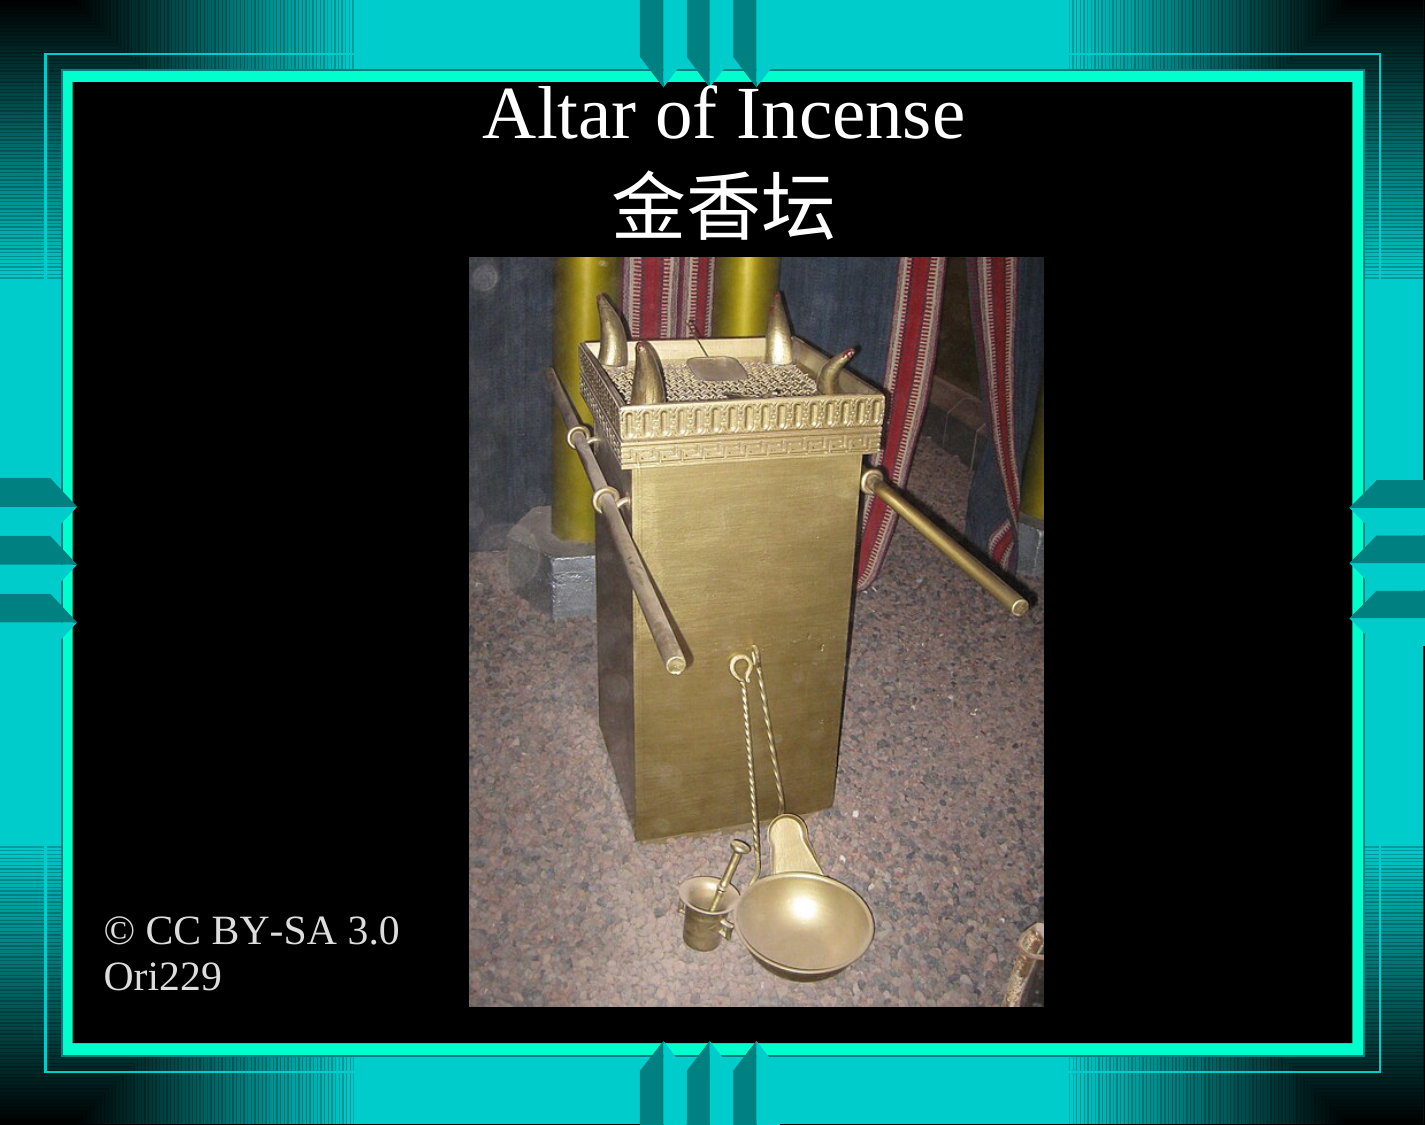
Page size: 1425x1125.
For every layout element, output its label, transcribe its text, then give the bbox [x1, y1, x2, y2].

picture [469, 257, 1044, 1007]
title Altar of Incense 金香坛 [118, 70, 1331, 258]
text_box © CC BY-SA 3.0 Ori229 [88, 900, 502, 1081]
